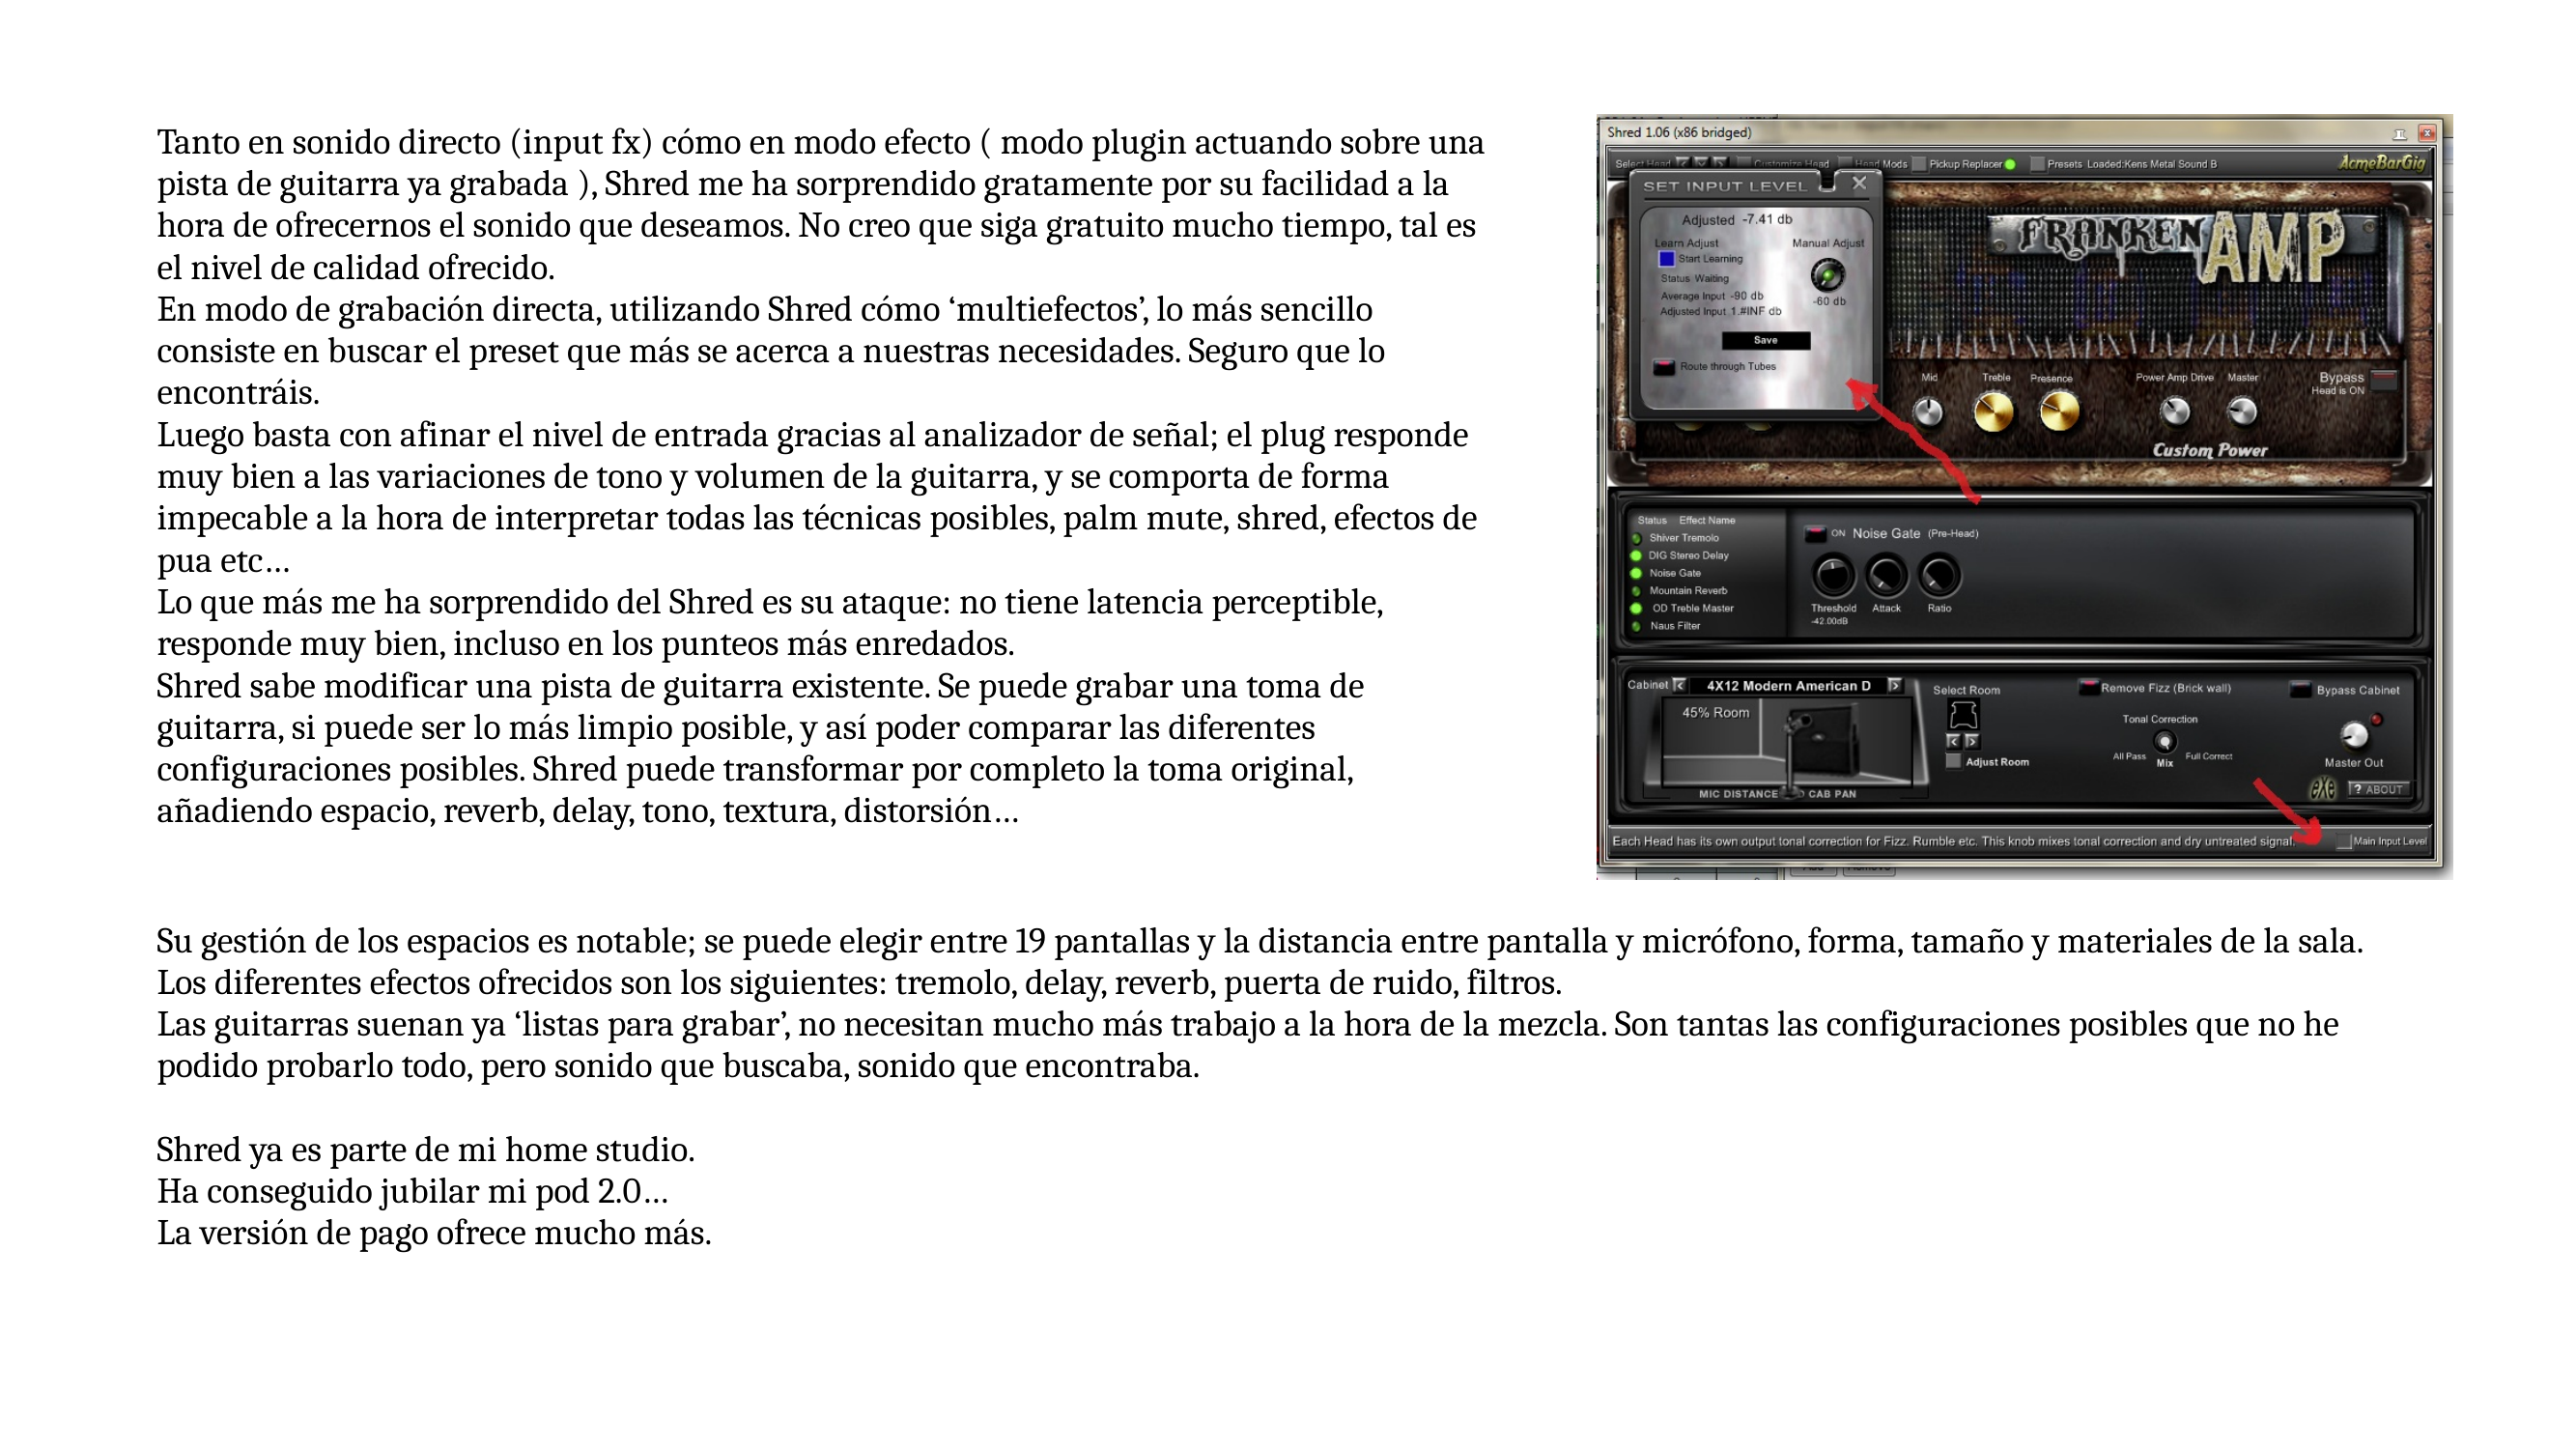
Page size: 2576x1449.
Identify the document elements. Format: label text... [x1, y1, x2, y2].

picture [1597, 114, 2453, 880]
text_box Tanto en sonido directo (input fx) cómo en modo efecto ( modo plugin actuando sobre una pista de guitarra ya grabada ), Shred me ha sorprendido gratamente por su facilidad a la hora de ofrecernos el sonido que deseamos. No creo que siga gratuito mucho tiempo, tal es el nivel de calidad ofrecido. En modo de grabación directa, utilizando Shred cómo ‘multiefectos’, lo más sencillo consiste en buscar el preset que más se acerca a nuestras necesidades. Seguro que lo encontráis. Luego basta con afinar el nivel de entrada gracias al analizador de señal; el plug responde muy bien a las variaciones de tono y volumen de la guitarra, y se comporta de forma impecable a la hora de interpretar todas las técnicas posibles, palm mute, shred, efectos de pua etc… Lo que más me ha sorprendido del Shred es su ataque: no tiene latencia perceptible, responde muy bien, incluso en los punteos más enredados. Shred sabe modificar una pista de guitarra existente. Se puede grabar una toma de guitarra, si puede ser lo más limpio posible, y así poder comparar las diferentes configuraciones posibles. Shred puede transformar por completo la toma original, añadiendo espacio, reverb, delay, tono, textura, distorsión… [142, 114, 1512, 889]
text_box Su gestión de los espacios es notable; se puede elegir entre 19 pantallas y la distancia entre pantalla y micrófono, forma, tamaño y materiales de la sala. Los diferentes efectos ofrecidos son los siguientes: tremolo, delay, reverb, puerta de ruido, filtros. Las guitarras suenan ya ‘listas para grabar’, no necesitan mucho más trabajo a la hora de la mezcla. Son tantas las configuraciones posibles que no he podido probarlo todo, pero sonido que buscaba, sonido que encontraba. Shred ya es parte de mi home studio. Ha conseguido jubilar mi pod 2.0… La versión de pago ofrece mucho más. [142, 912, 2424, 1341]
